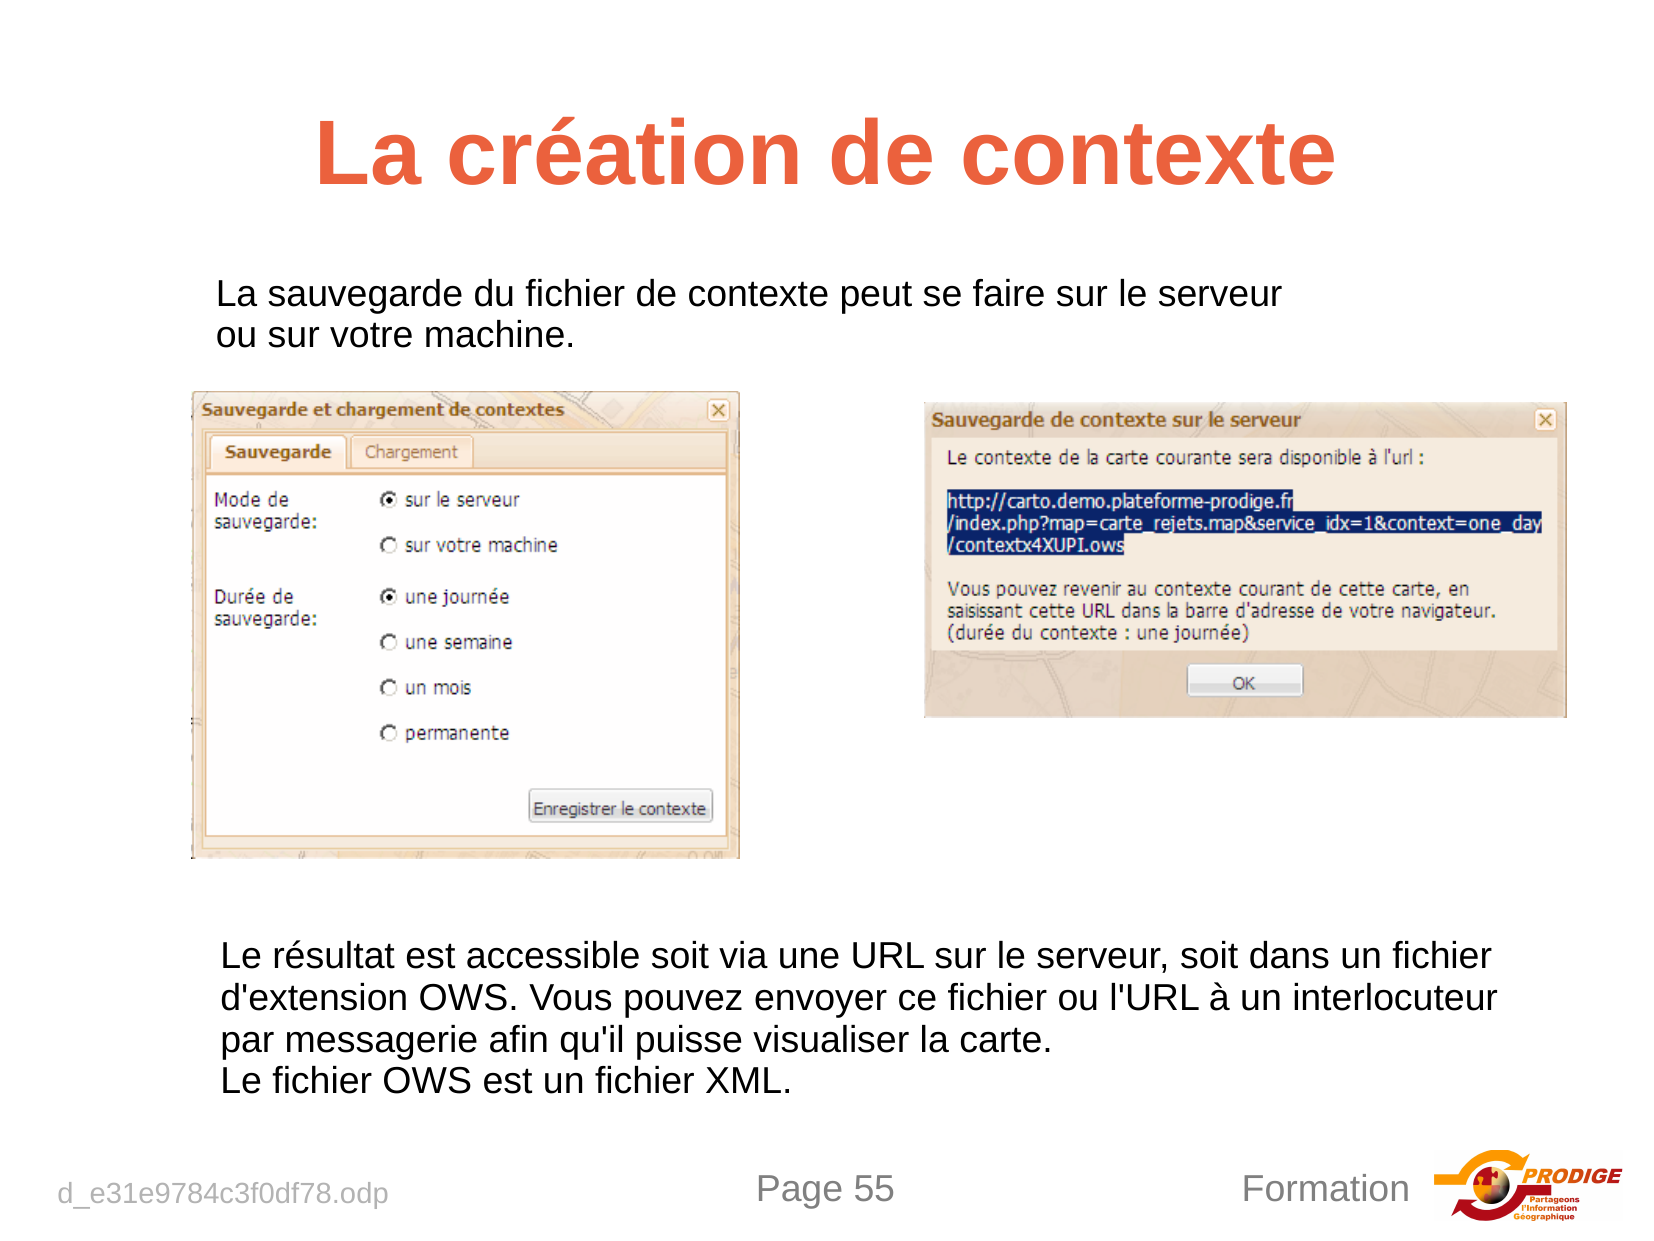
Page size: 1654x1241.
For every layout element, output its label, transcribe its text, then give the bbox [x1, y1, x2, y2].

text_box La sauvegarde du fichier de contexte peut se faire sur le serveur ou sur votre machine. [201, 264, 1309, 364]
picture [191, 391, 740, 859]
title La création de contexte [82, 56, 1571, 250]
picture [1434, 1150, 1623, 1221]
picture [924, 402, 1567, 718]
text_box Le résultat est accessible soit via une URL sur le serveur, soit dans un fichier d'extension OWS. Vous pouvez envoyer ce fichier ou l'URL à un interlocuteur par messagerie afin qu'il puisse visualiser la carte. Le fichier OWS est un fichier XML. [205, 926, 1524, 1110]
